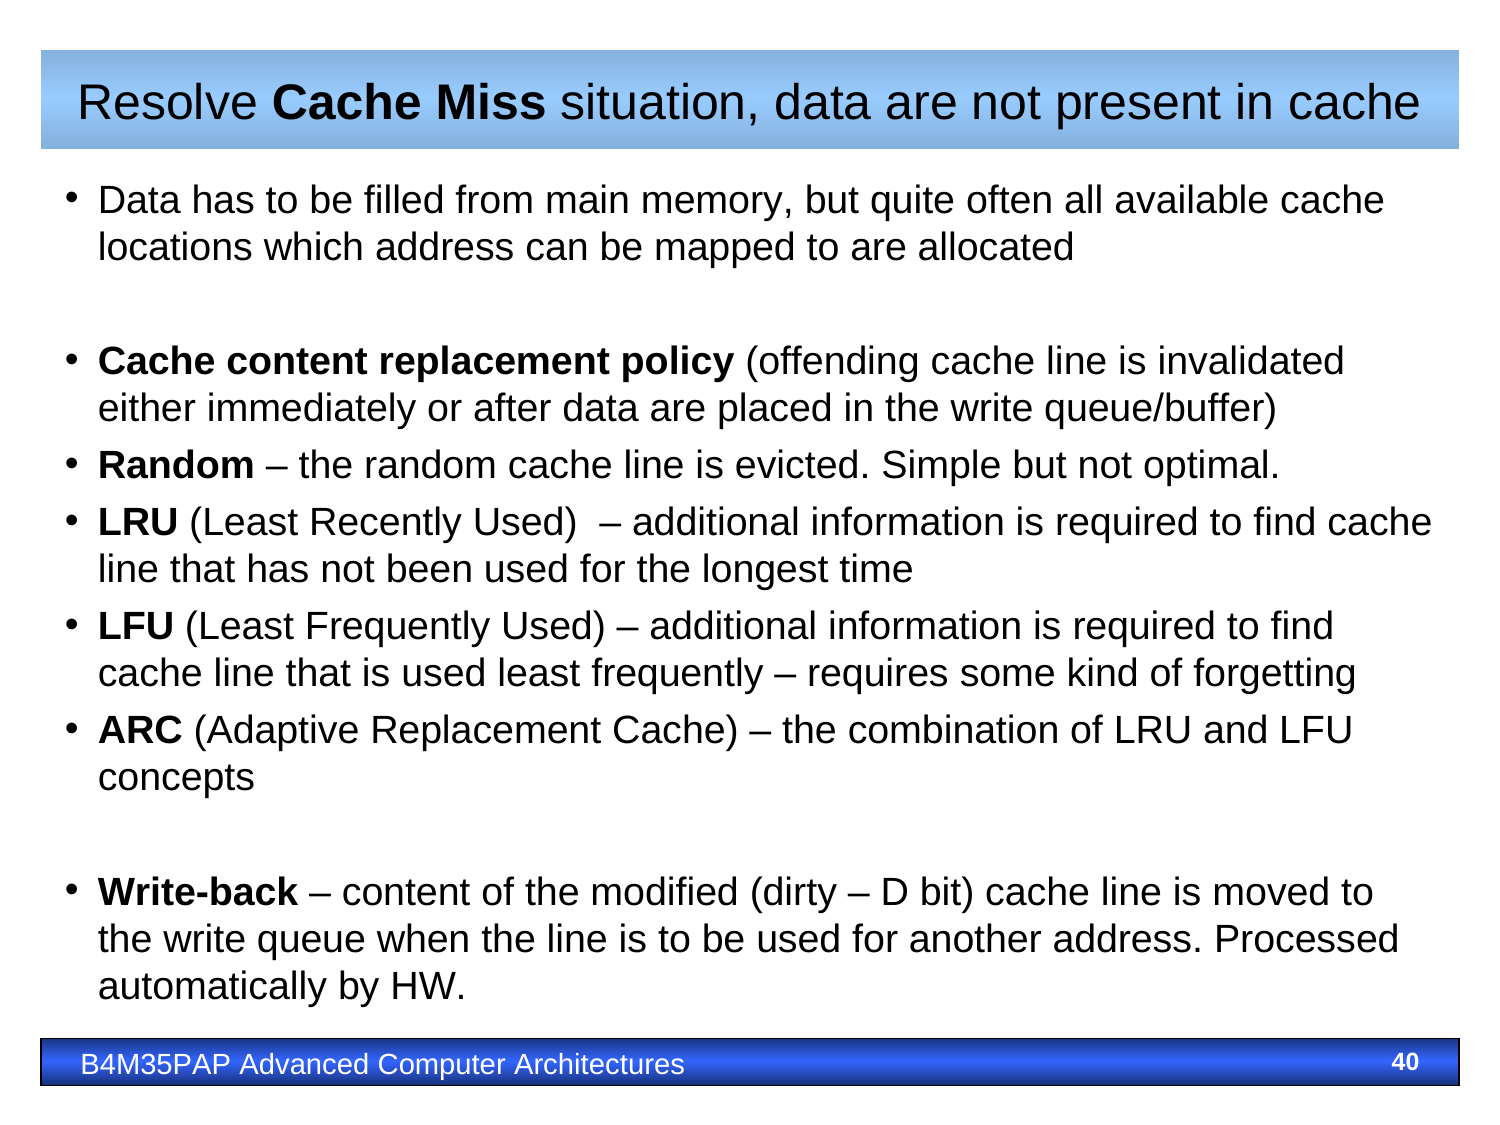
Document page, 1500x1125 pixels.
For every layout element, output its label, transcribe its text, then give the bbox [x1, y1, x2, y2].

list Data has to be filled from main memory, but quite often all available cache locations which address can be mapped to are allocated Cache content replacement policy (offending cache line is invalidated either immediately or after data are placed in the write queue/buffer) Random – the random cache line is evicted. Simple but not optimal. LRU (Least Recently Used) – additional information is required to find cache line that has not been used for the longest time LFU (Least Frequently Used) – additional information is required to find cache line that is used least frequently – requires some kind of forgetting ARC (Adaptive Replacement Cache) – the combination of LRU and LFU concepts Write-back – content of the modified (dirty – D bit) cache line is moved to the write queue when the line is to be used for another address. Processed automatically by HW. [50, 166, 1451, 1034]
title Resolve Cache Miss situation, data are not present in cache [41, 50, 1459, 149]
